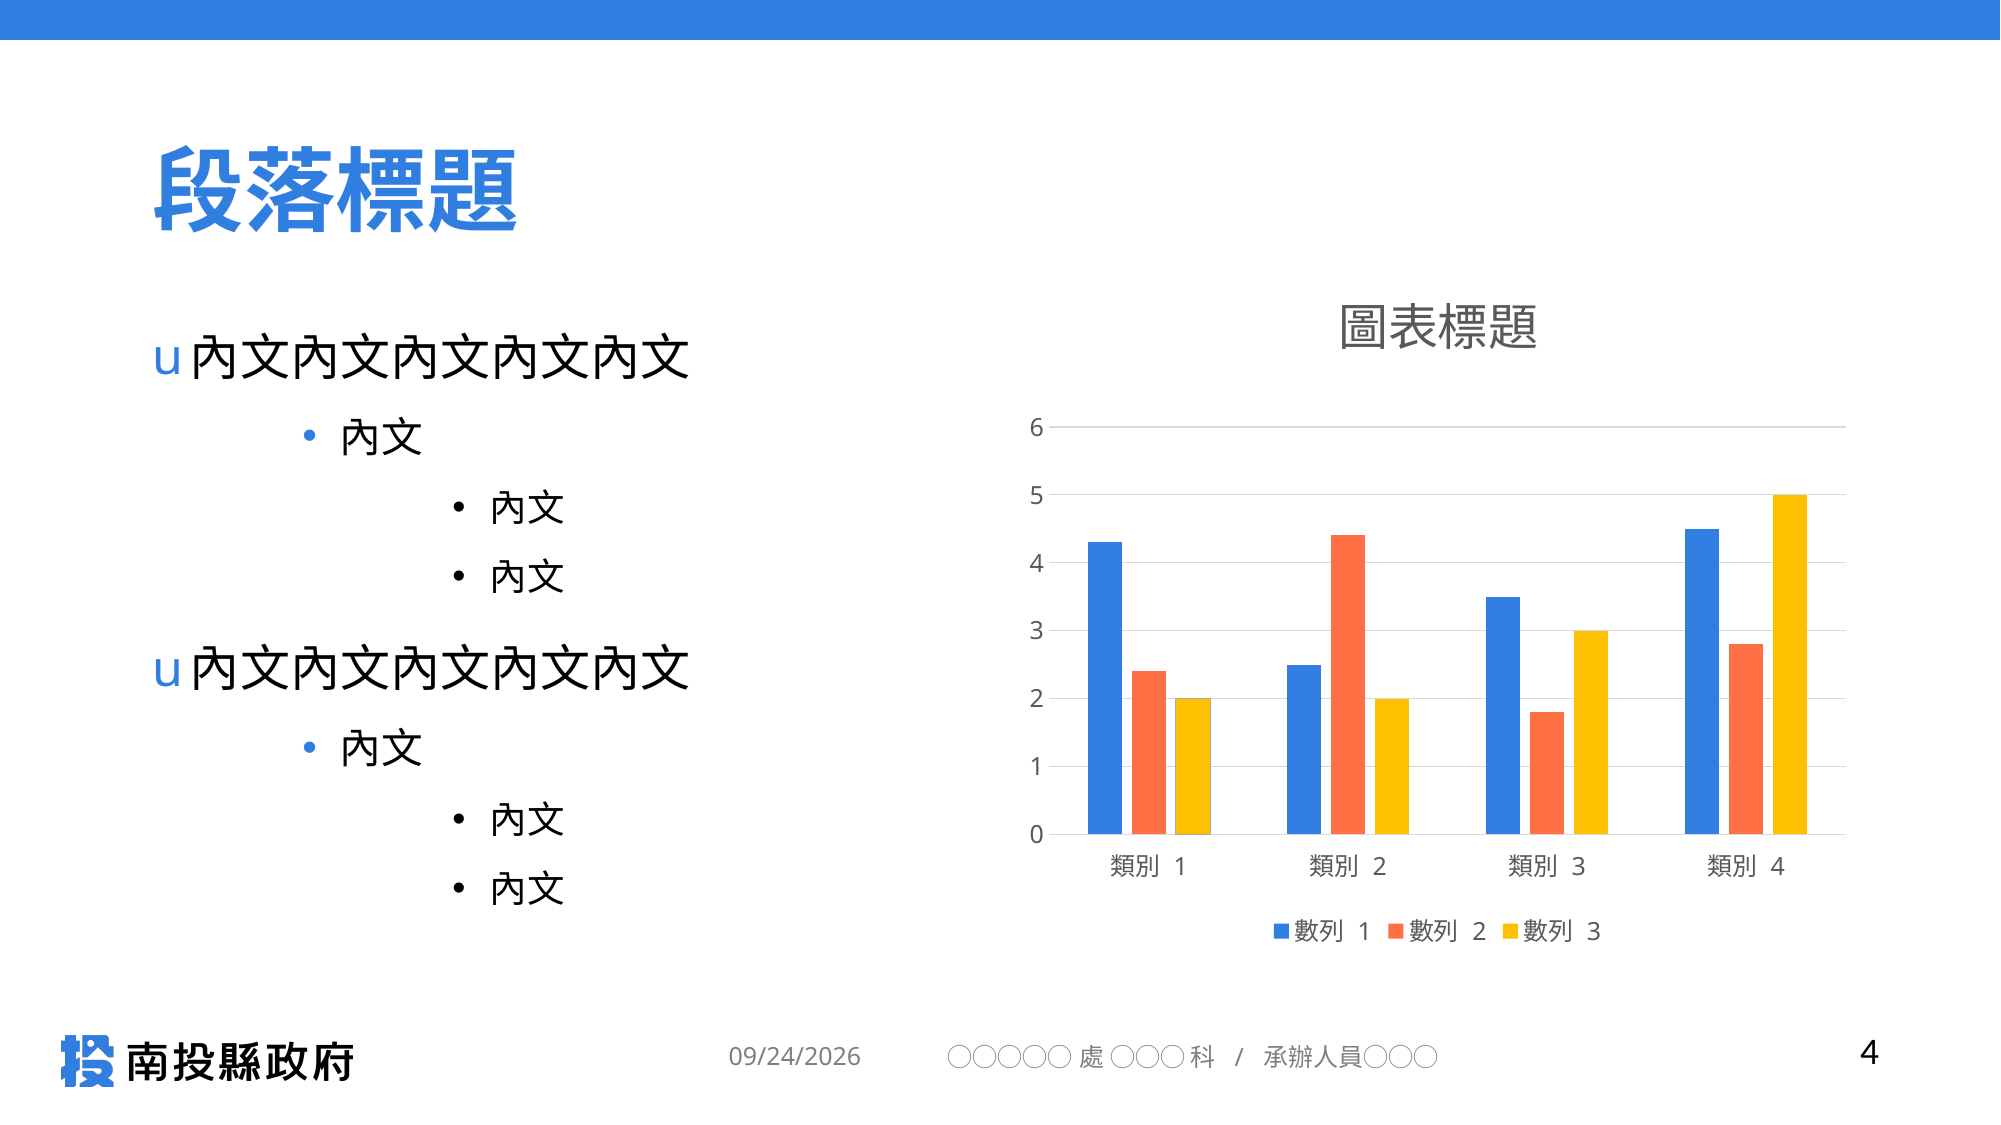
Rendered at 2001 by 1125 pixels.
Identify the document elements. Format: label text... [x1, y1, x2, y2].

text_box <編號> [1845, 1025, 1945, 1086]
text_box 07/29/2024 [713, 1025, 884, 1086]
text_box ◯◯◯◯◯處 ◯◯◯ 科 / 承辦人員◯◯◯ [932, 1025, 1608, 1086]
chart [1012, 277, 1863, 955]
list 內文內文內文內文內文 內文 內文 內文 內文內文內文內文內文 內文 內文 內文 [137, 299, 988, 1014]
picture [61, 1035, 353, 1087]
title 段落標題 [137, 111, 1863, 278]
